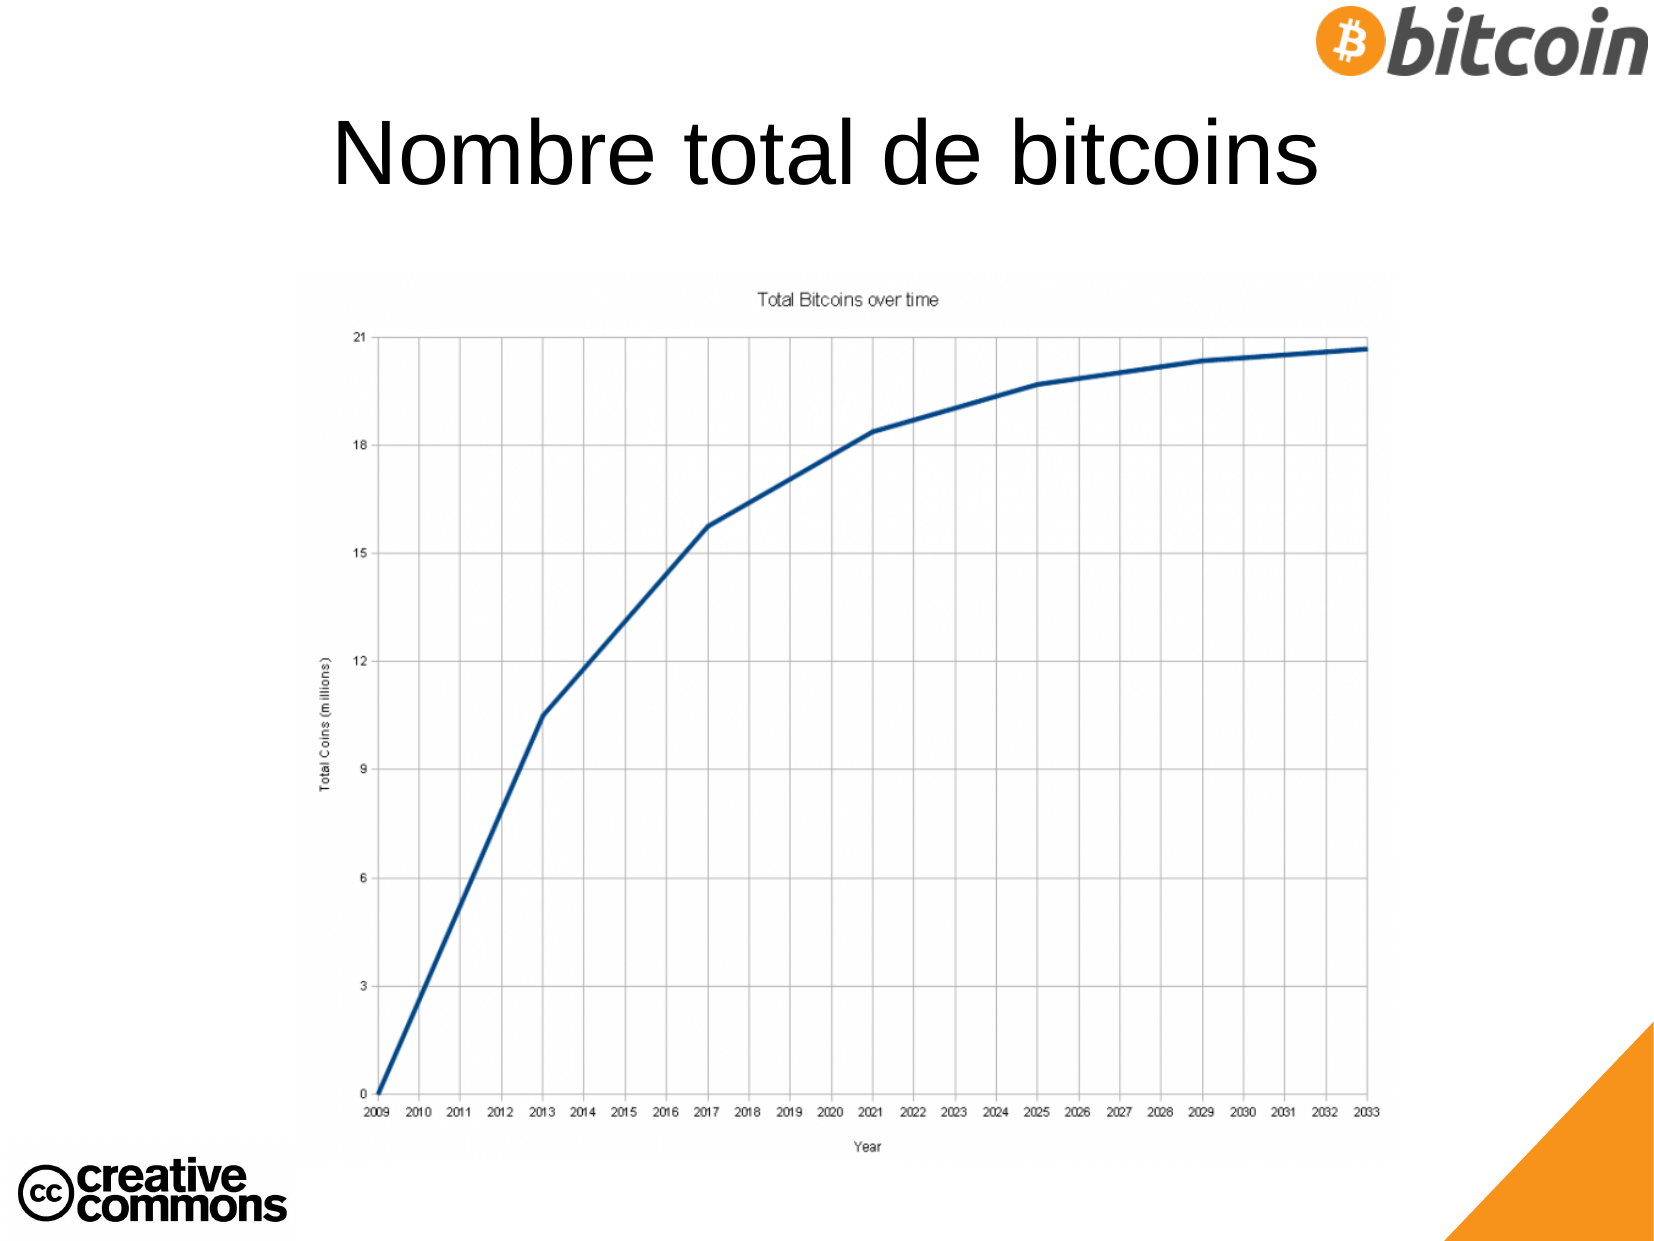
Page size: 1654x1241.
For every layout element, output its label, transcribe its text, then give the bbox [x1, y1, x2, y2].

title Nombre total de bitcoins [82, 49, 1571, 257]
picture [1316, 6, 1648, 76]
picture [3, 271, 1394, 1241]
